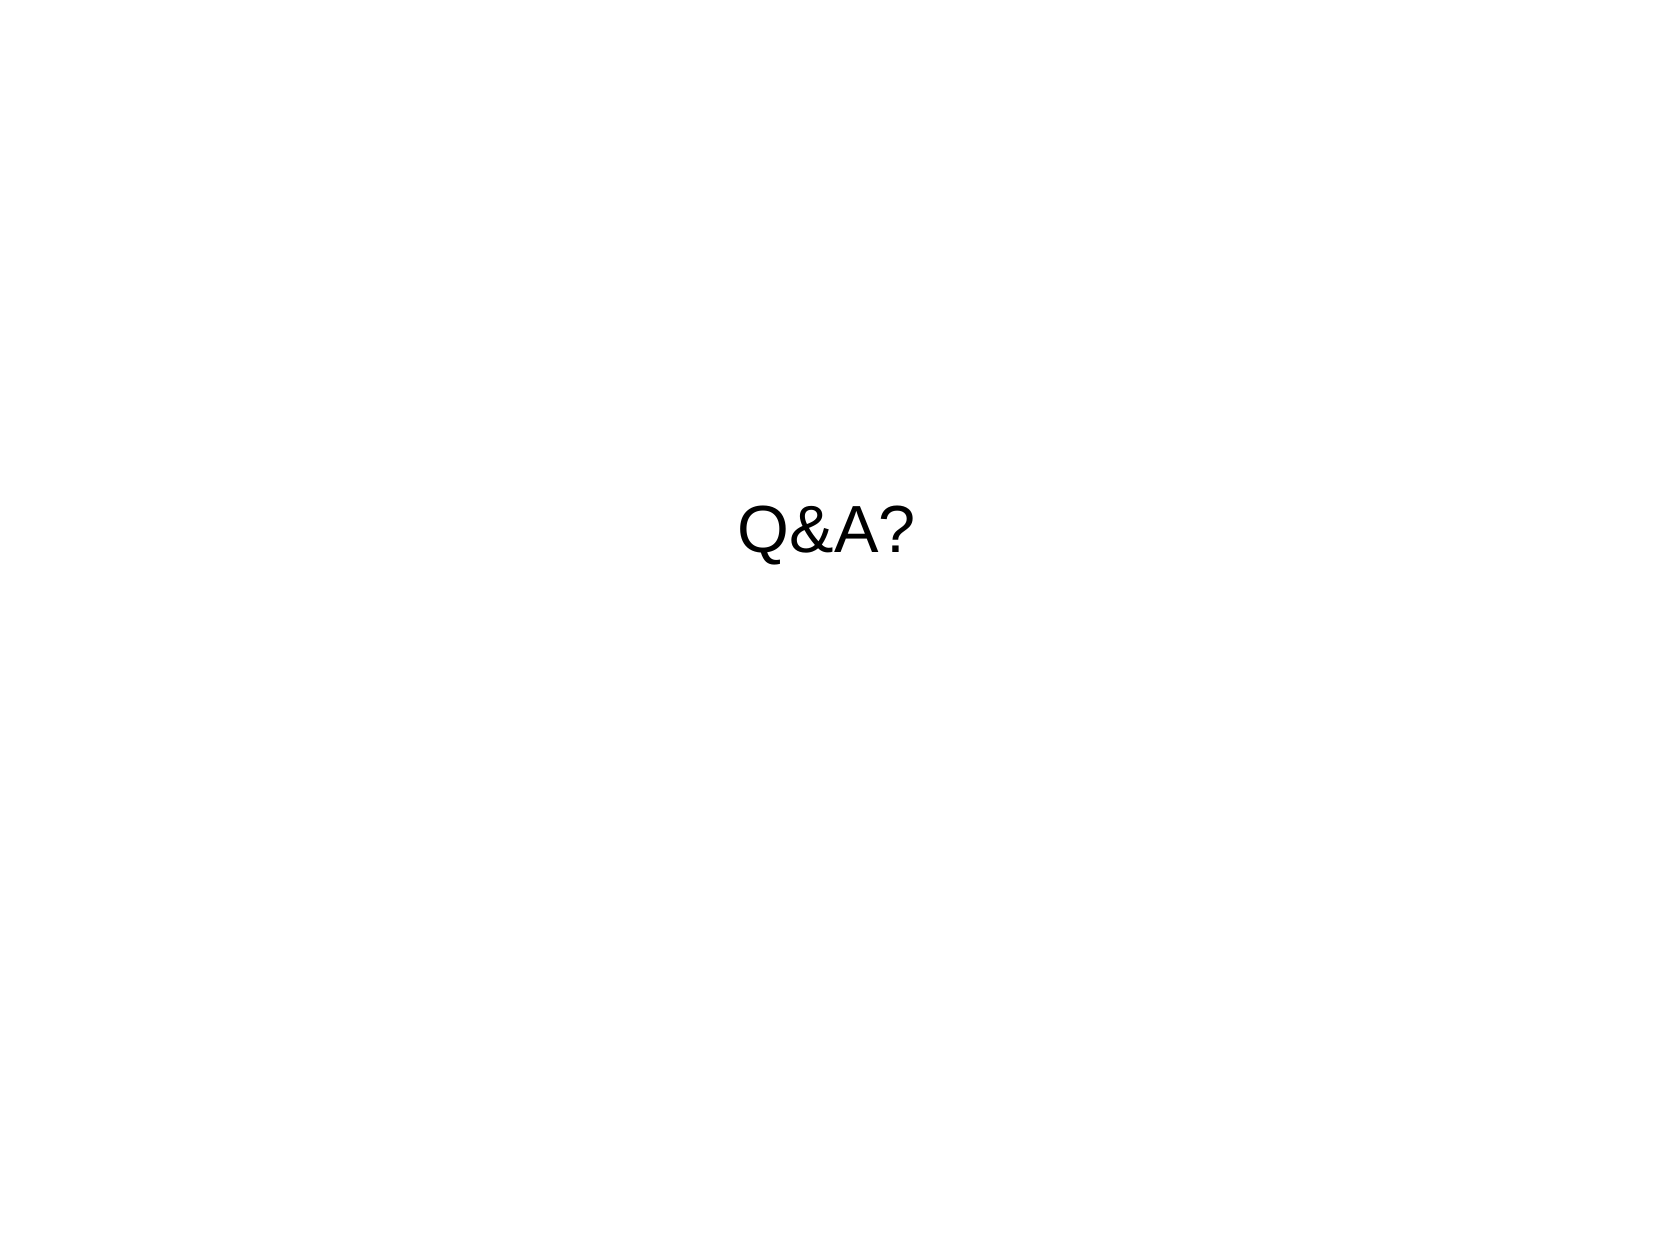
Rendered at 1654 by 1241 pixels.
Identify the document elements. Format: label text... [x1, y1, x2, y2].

subtitle Q&A? [82, 49, 1571, 1010]
